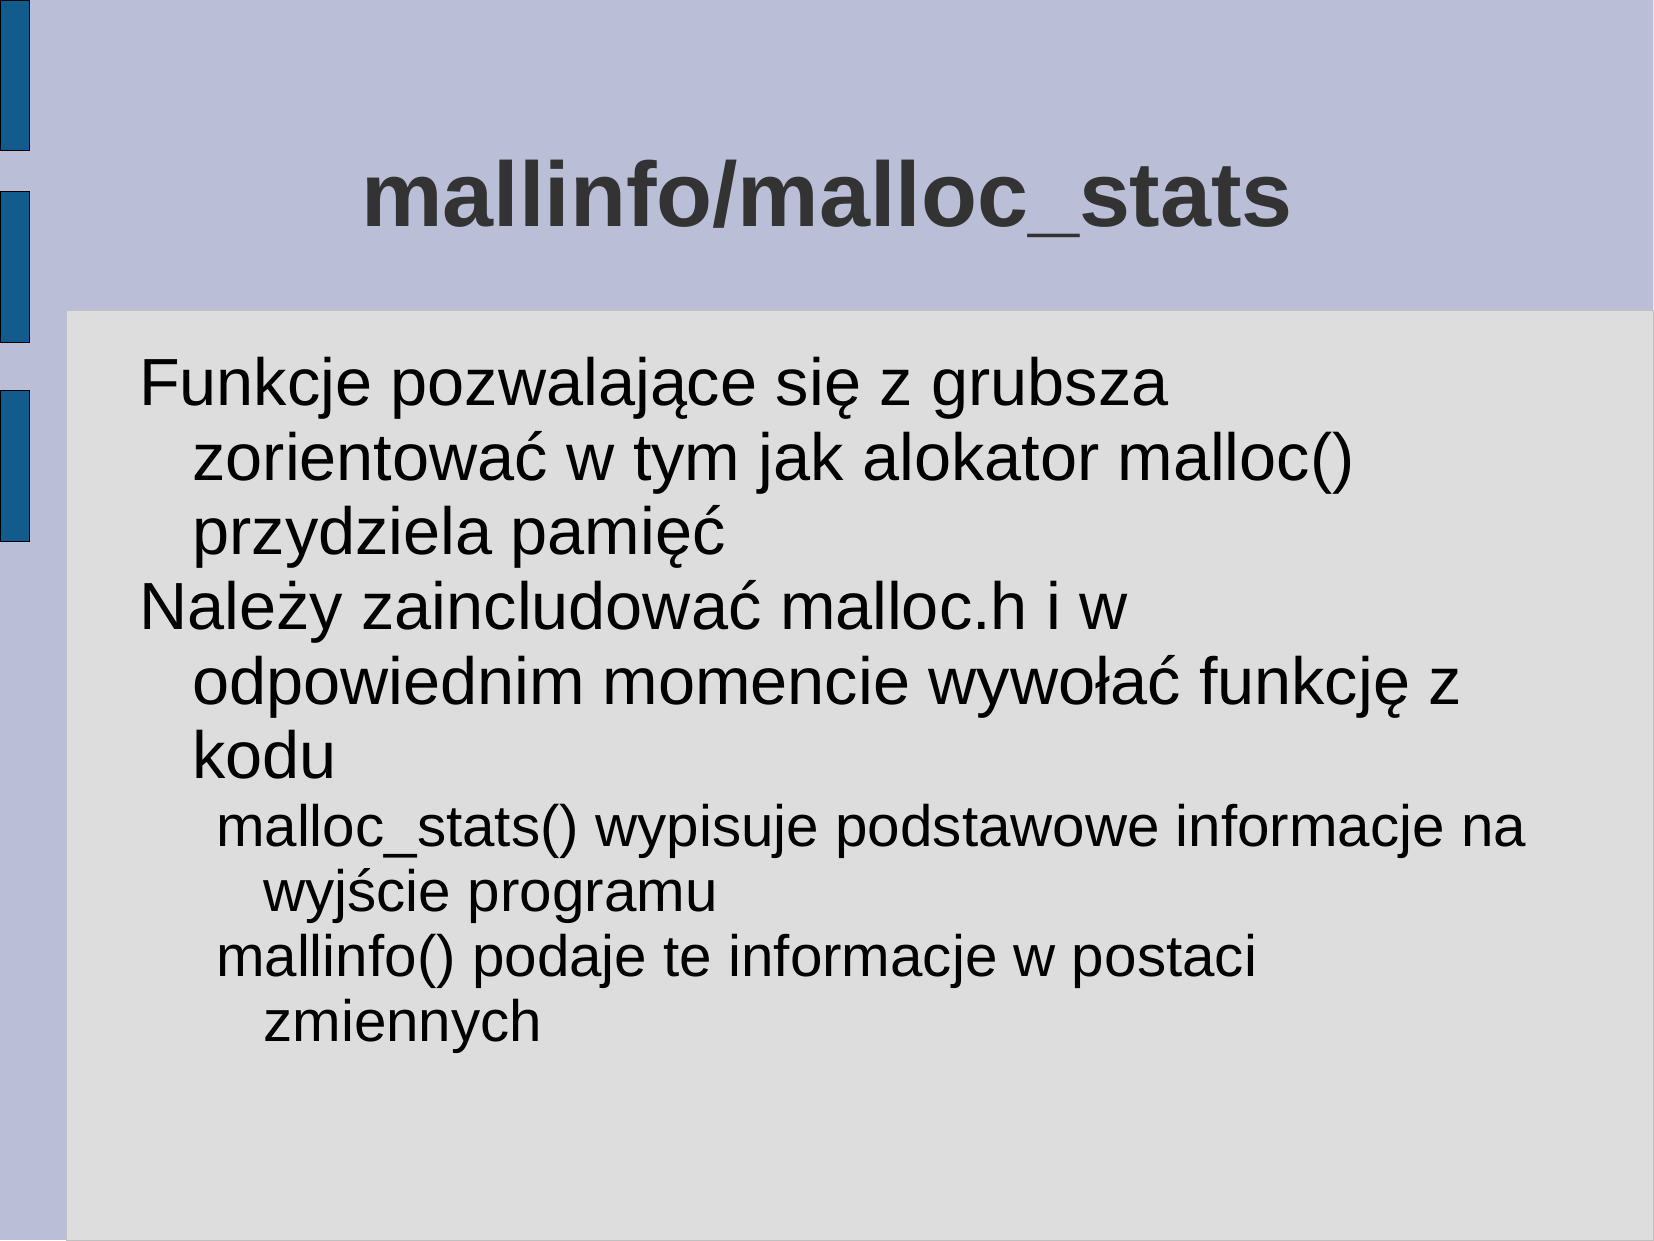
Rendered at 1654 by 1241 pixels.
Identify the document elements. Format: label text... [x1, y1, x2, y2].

list Funkcje pozwalające się z grubsza zorientować w tym jak alokator malloc() przydziela pamięć Należy zaincludować malloc.h i w odpowiednim momencie wywołać funkcję z kodu malloc_stats() wypisuje podstawowe informacje na wyjście programu mallinfo() podaje te informacje w postaci zmiennych [121, 344, 1534, 1127]
title mallinfo/malloc_stats [121, 91, 1534, 299]
